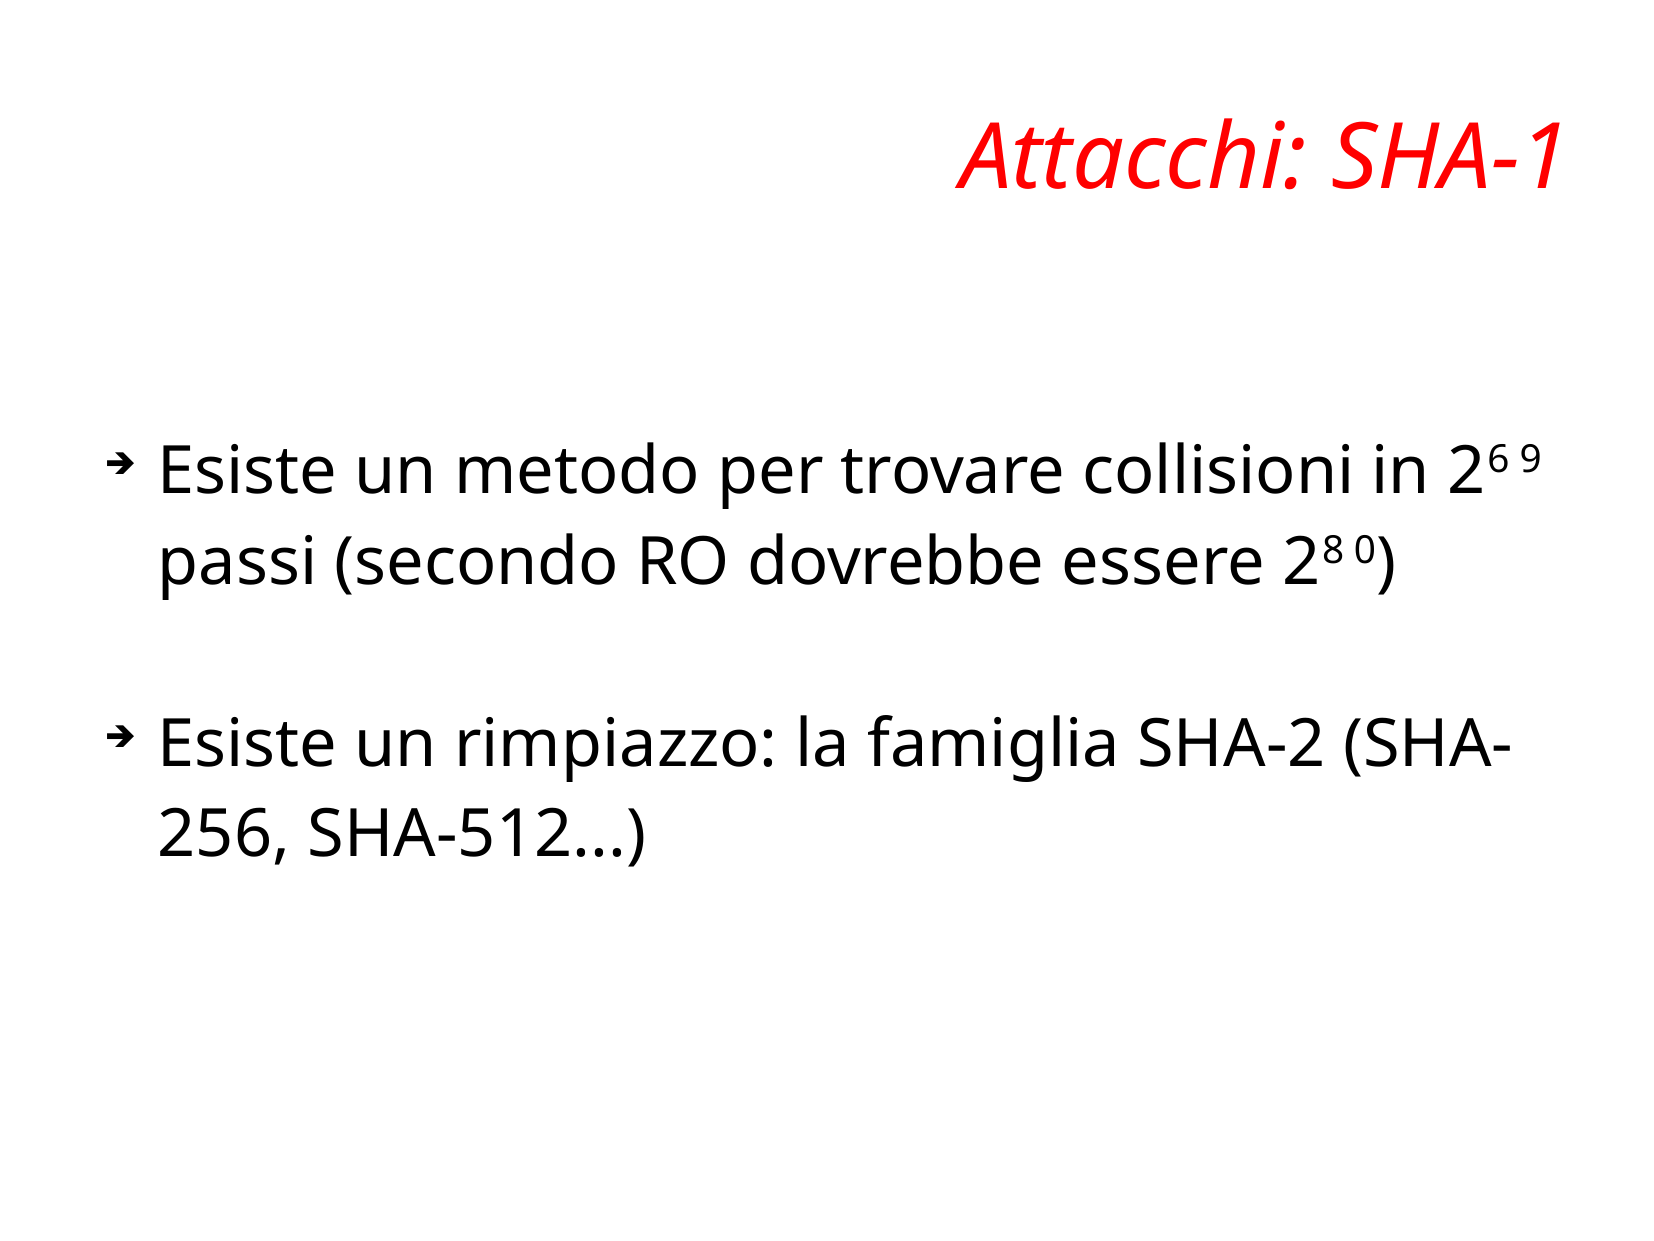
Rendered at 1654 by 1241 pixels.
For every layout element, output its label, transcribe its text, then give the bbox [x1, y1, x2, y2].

text_box Esiste un metodo per trovare collisioni in 26 9 passi (secondo RO dovrebbe essere 28 0) Esiste un rimpiazzo: la famiglia SHA-2 (SHA-256, SHA-512...) [86, 323, 1576, 976]
title Attacchi: SHA-1 [82, 49, 1571, 257]
